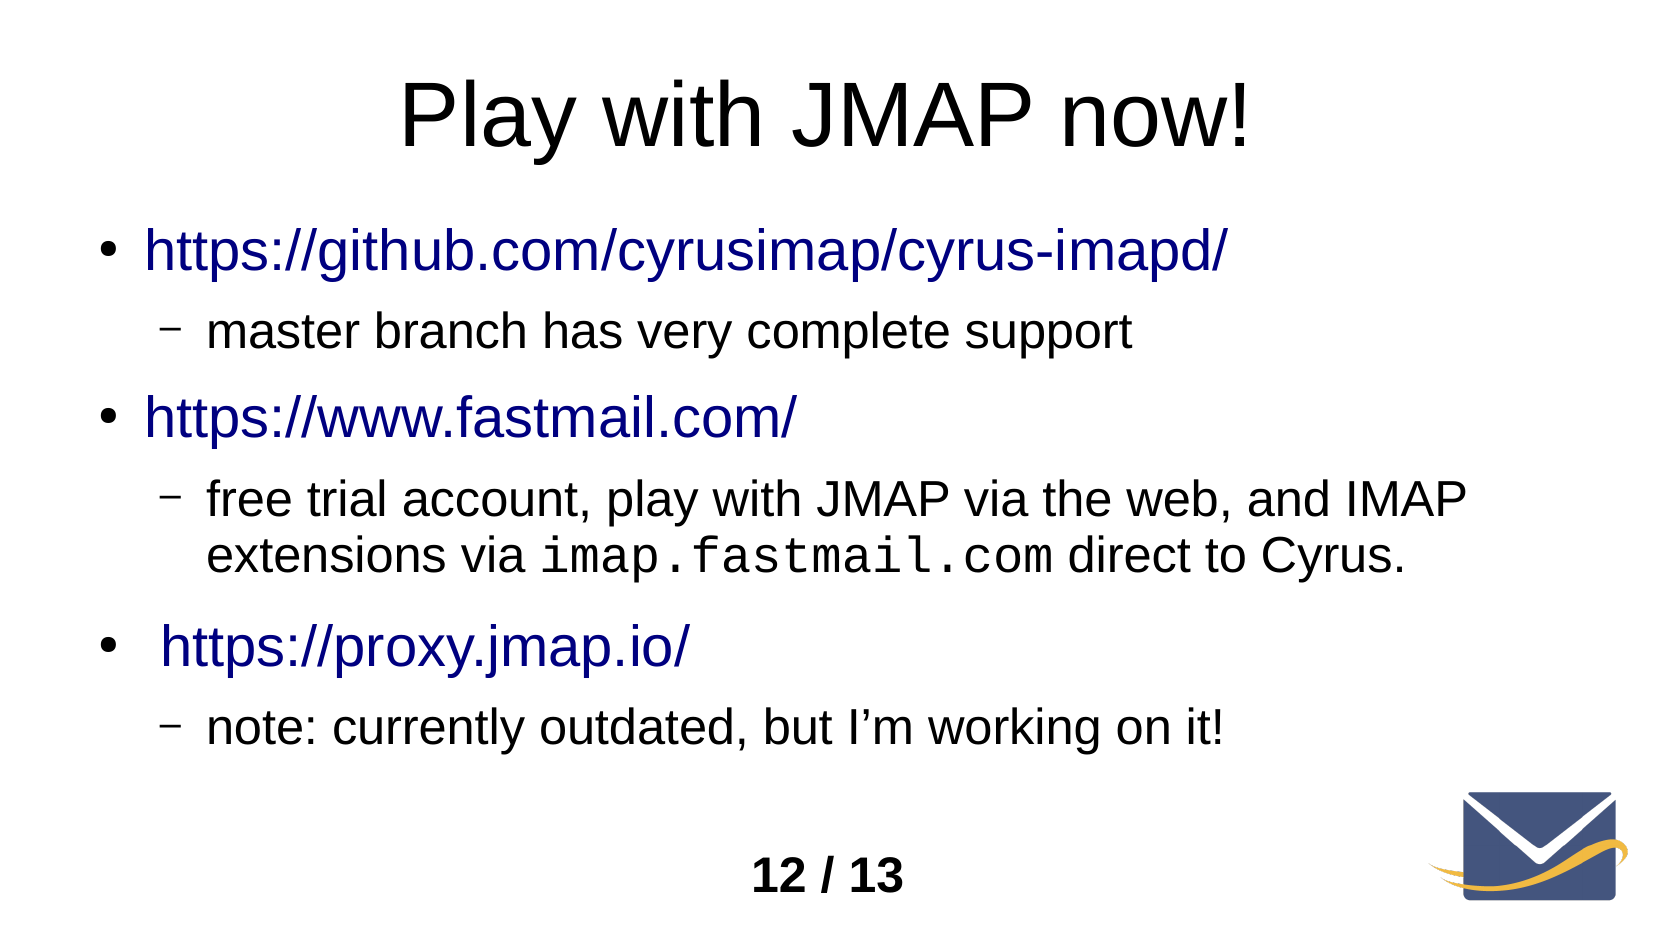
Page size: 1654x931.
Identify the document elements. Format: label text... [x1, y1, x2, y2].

title Play with JMAP now! [82, 37, 1571, 193]
picture [1417, 746, 1654, 931]
list https://github.com/cyrusimap/cyrus-imapd/ master branch has very complete support https://www.fastmail.com/ free trial account, play with JMAP via the web, and IMAP extensions via imap.fastmail.com direct to Cyrus. https://proxy.jmap.io/ note: currently outdated, but I’m working on it! [82, 217, 1571, 758]
